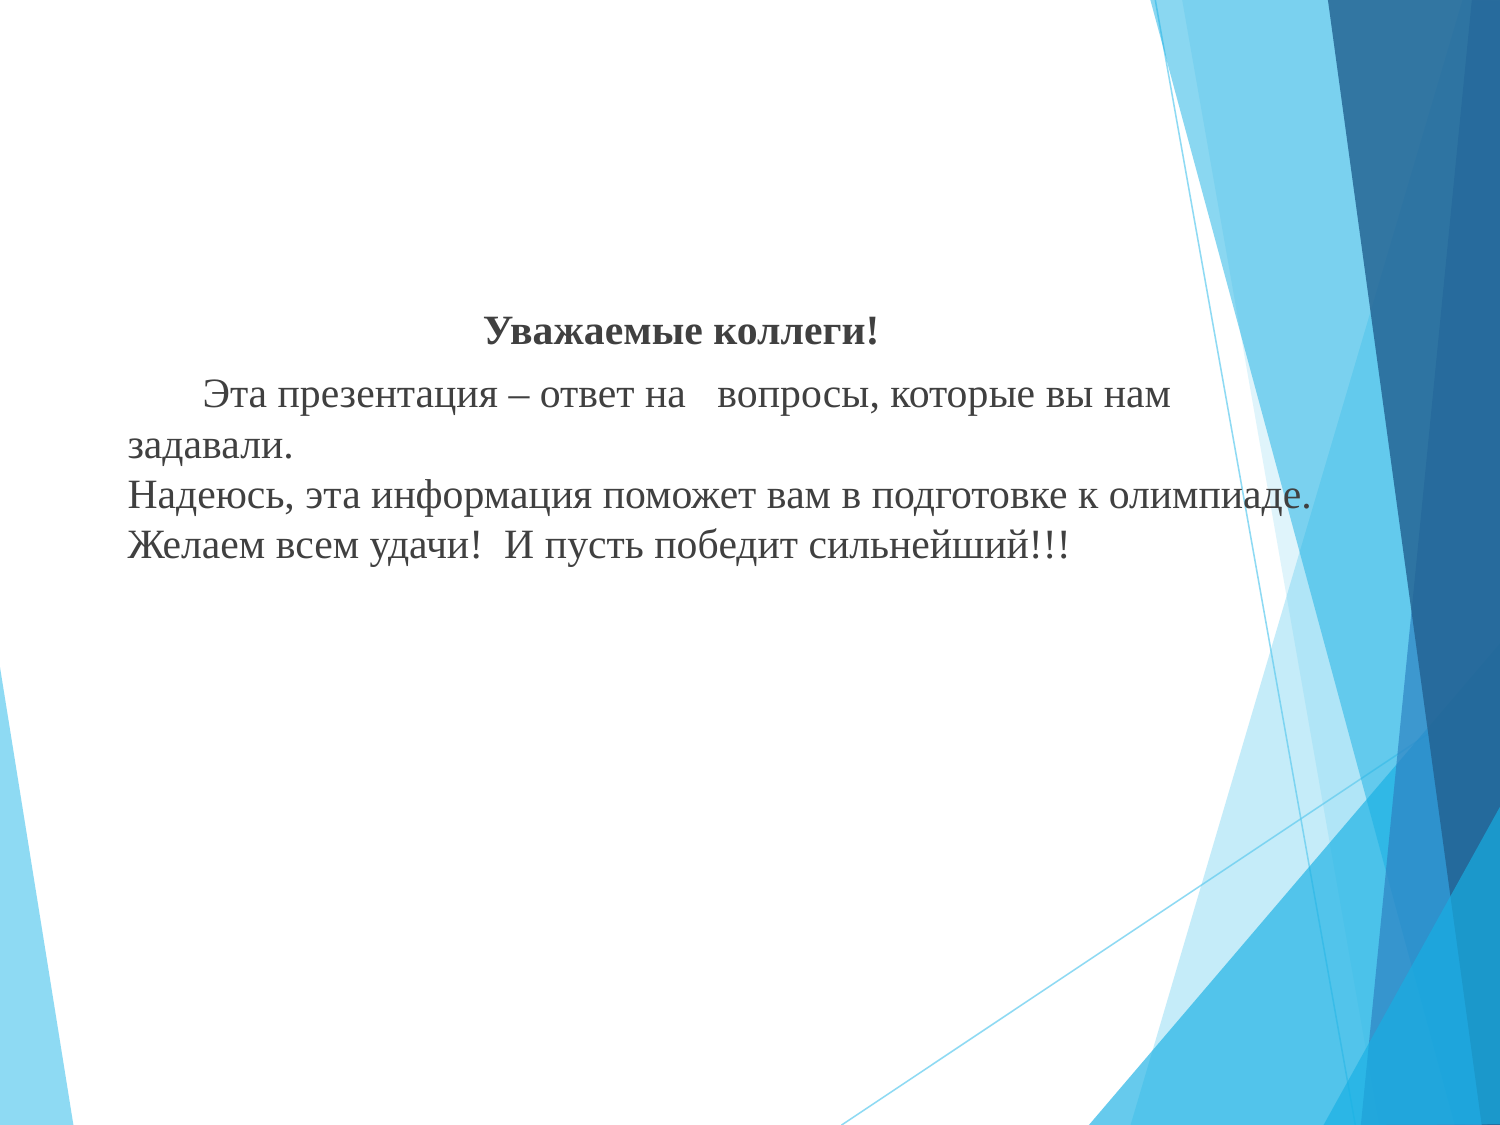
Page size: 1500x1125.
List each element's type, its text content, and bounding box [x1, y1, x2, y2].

title [0, 621, 1351, 669]
title [0, 45, 1351, 295]
list Уважаемые коллеги! Эта презентация – ответ на вопросы, которые вы нам задавали. Надеюсь, эта информация поможет вам в подготовке к олимпиаде. Желаем всем удачи! И пусть победит сильнейший!!! [0, 295, 1351, 621]
